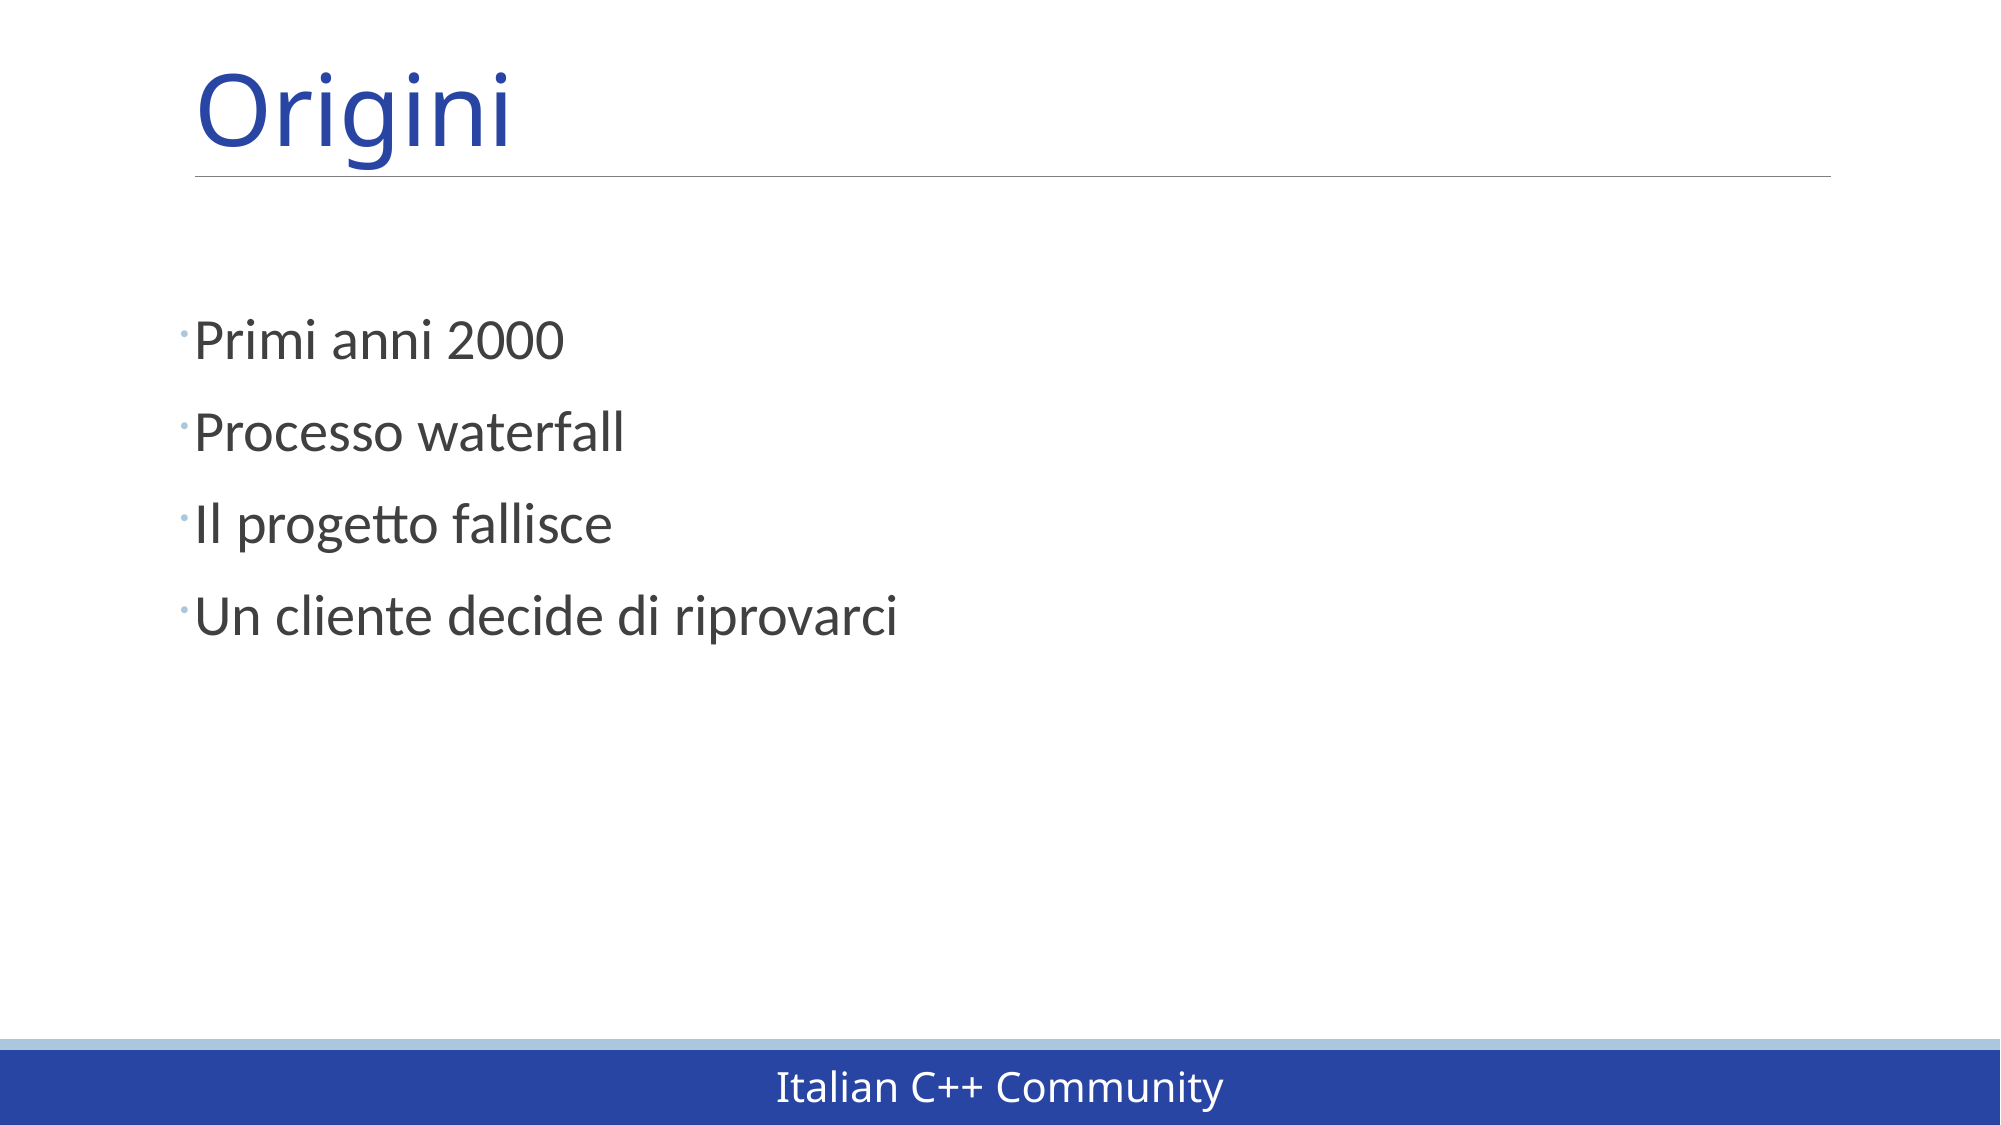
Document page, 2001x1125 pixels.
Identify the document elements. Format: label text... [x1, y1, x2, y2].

title Origini [179, 2, 1830, 175]
list Primi anni 2000 Processo waterfall Il progetto fallisce Un cliente decide di riprovarci [179, 202, 1830, 1011]
